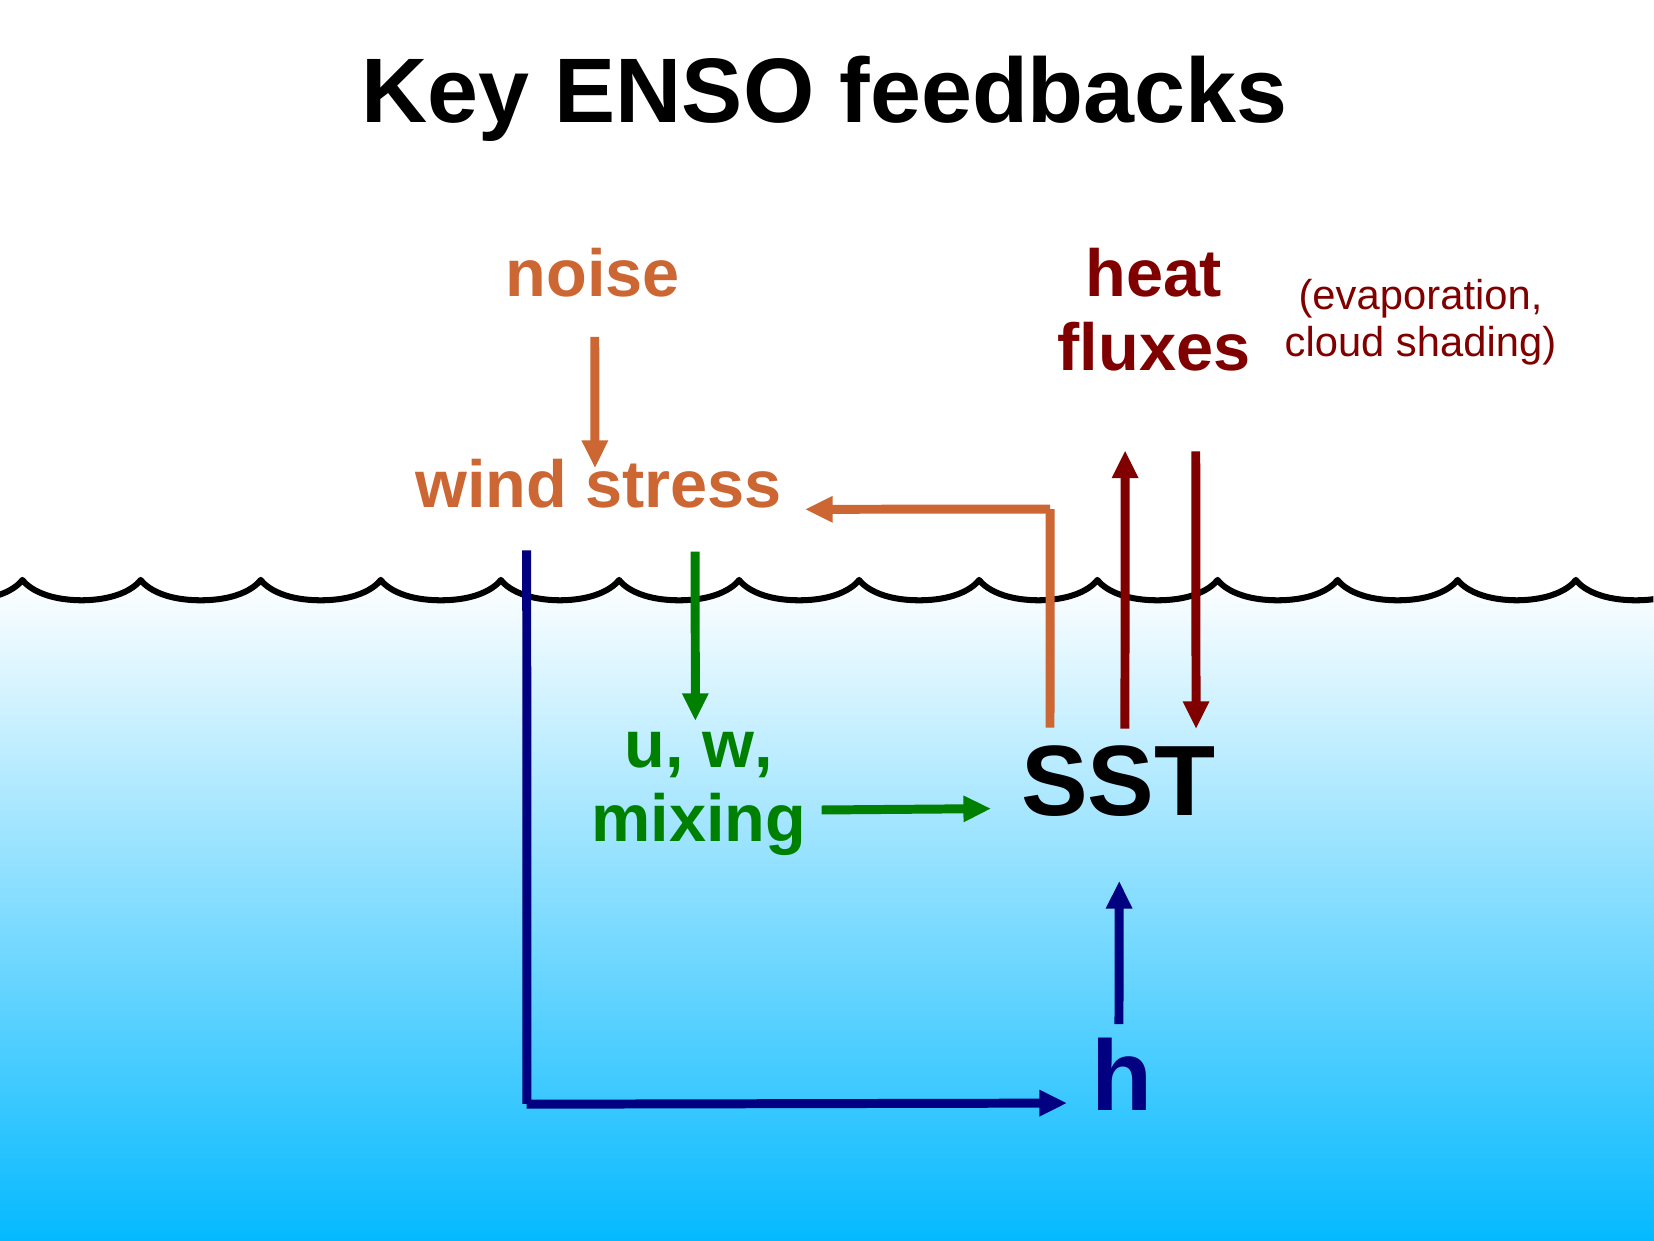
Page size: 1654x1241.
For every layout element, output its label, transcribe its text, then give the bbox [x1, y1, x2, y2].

text_box SST [1021, 725, 1216, 838]
text_box wind stress [415, 448, 783, 523]
text_box [1055, 579, 1120, 725]
text_box h [1091, 1021, 1153, 1133]
text_box [1130, 595, 1193, 725]
text_box (evaporation, cloud shading) [1284, 272, 1557, 366]
text_box Key ENSO feedbacks [37, 40, 1613, 144]
text_box noise [505, 236, 680, 312]
text_box [0, 579, 1654, 1241]
text_box heat fluxes [1057, 236, 1251, 386]
text_box u, w, mixing [591, 708, 807, 857]
